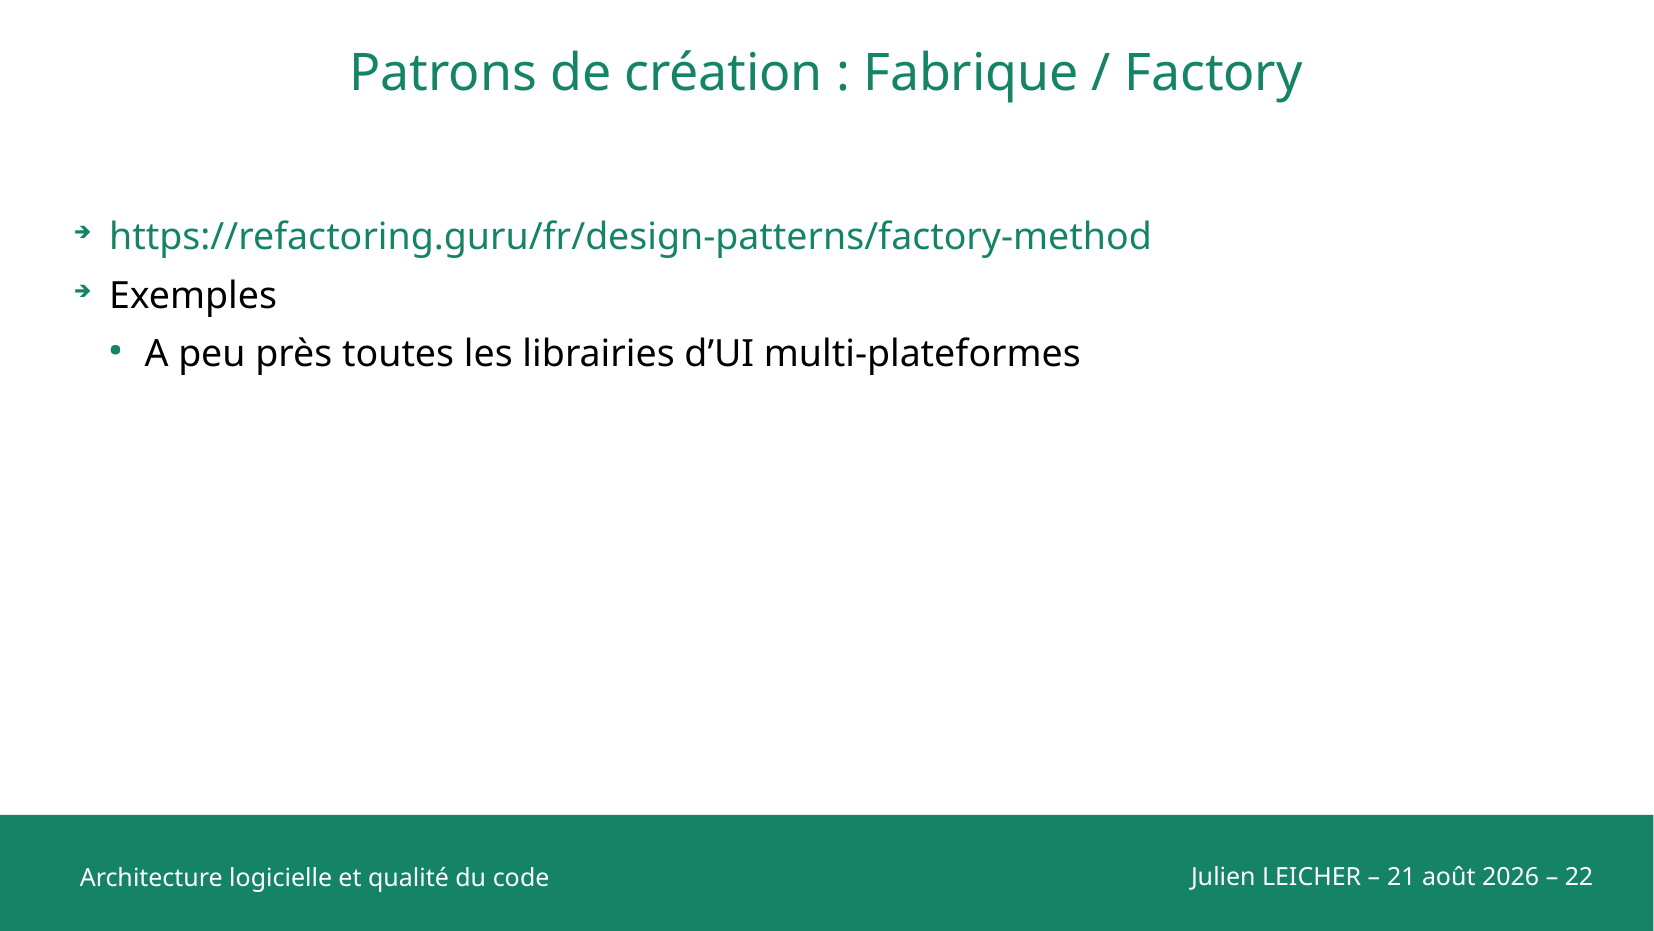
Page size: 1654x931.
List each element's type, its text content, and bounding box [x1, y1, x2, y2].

text_box https://refactoring.guru/fr/design-patterns/factory-method Exemples A peu près toutes les librairies d’UI multi-plateformes [59, 194, 1595, 678]
text_box Patrons de création : Fabrique / Factory [0, 27, 1654, 113]
text_box Architecture logicielle et qualité du code [64, 852, 798, 898]
text_box Julien LEICHER – 18 mars 2022 – <number> [0, 814, 1654, 931]
